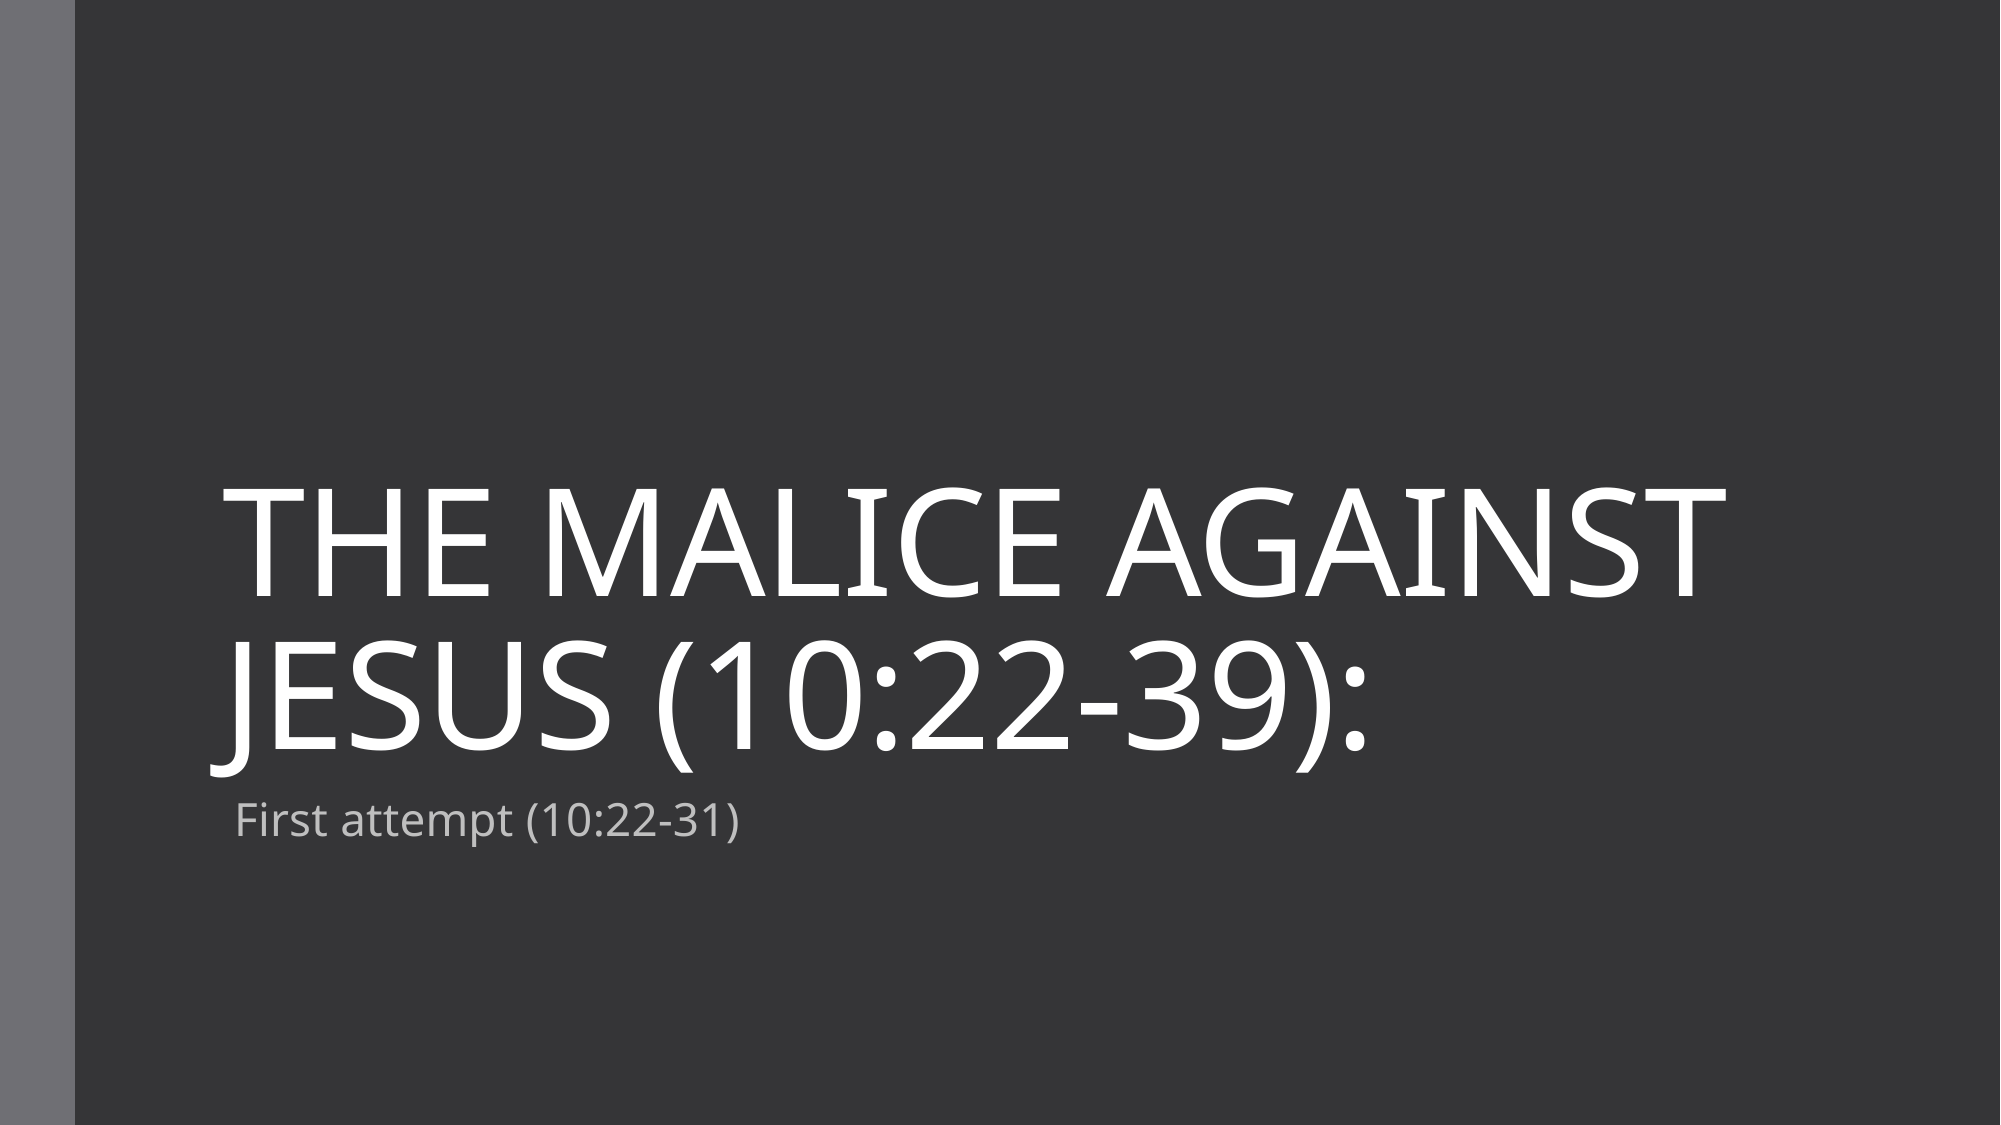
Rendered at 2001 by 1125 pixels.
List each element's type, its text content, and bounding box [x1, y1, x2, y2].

title THE MALICE AGAINST JESUS (10:22-39): [206, 124, 1752, 787]
subtitle First attempt (10:22-31) [206, 787, 1752, 1066]
